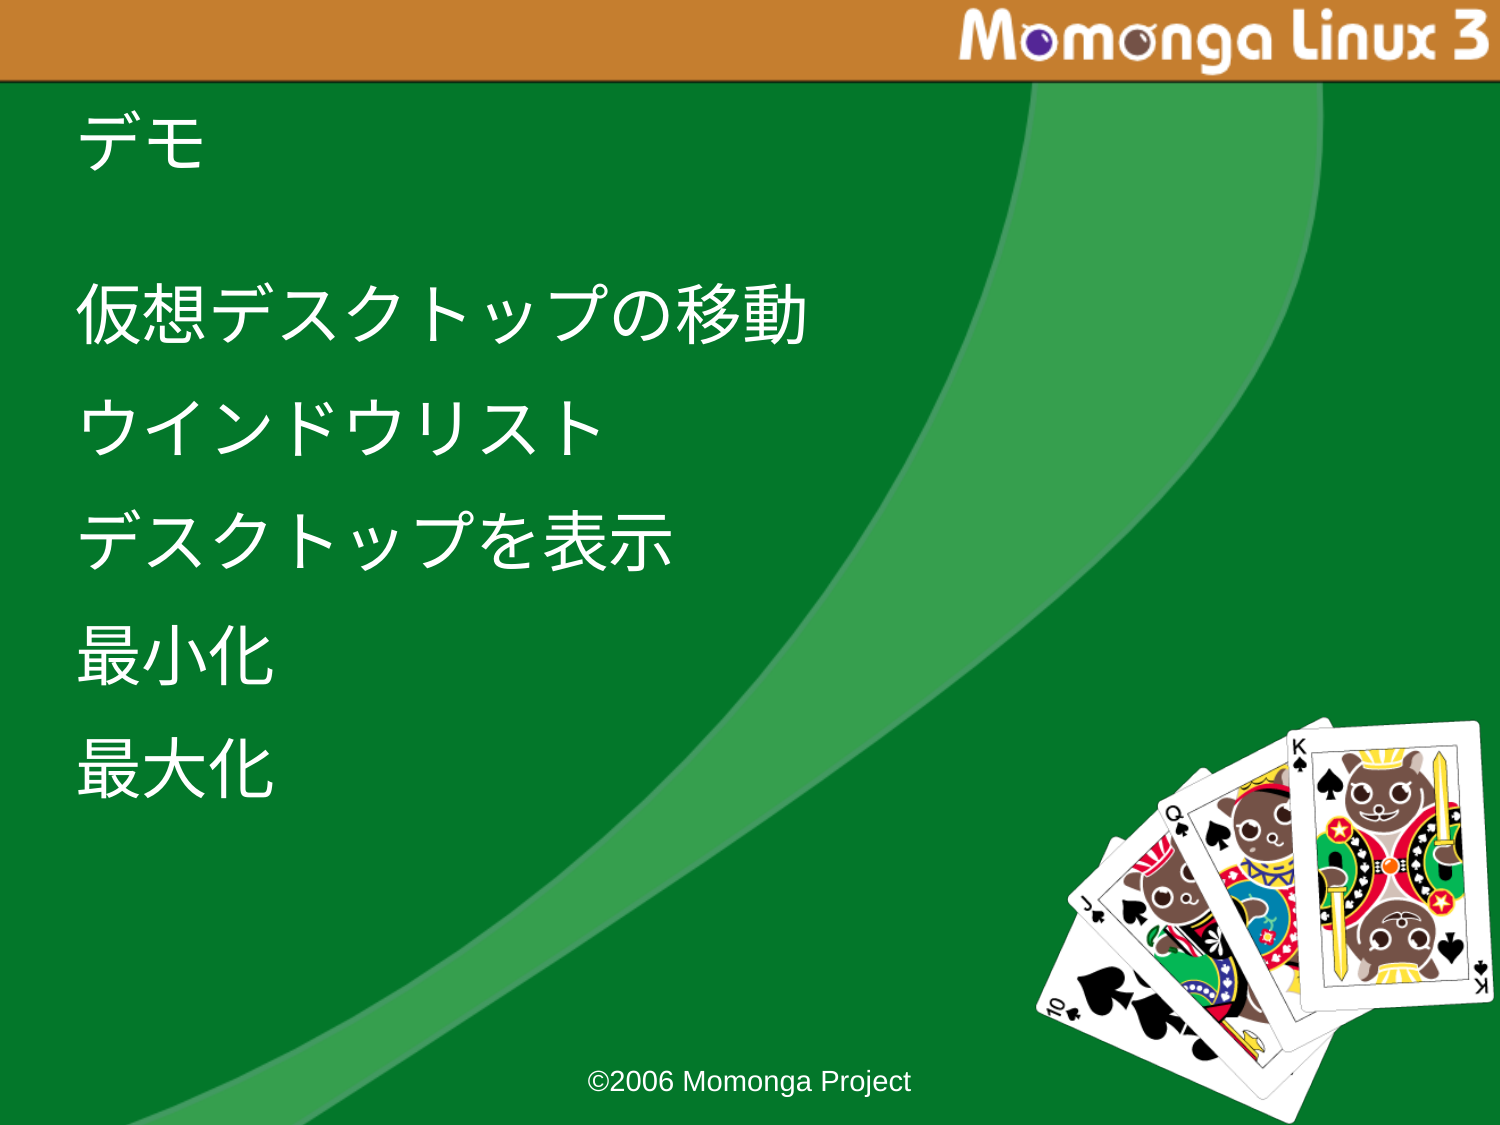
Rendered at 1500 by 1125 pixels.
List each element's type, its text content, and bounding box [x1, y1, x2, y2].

list 仮想デスクトップの移動 ウインドウリスト デスクトップを表示 最小化 最大化 [75, 262, 1426, 991]
picture [0, 0, 1500, 1125]
title デモ [75, 52, 1426, 226]
